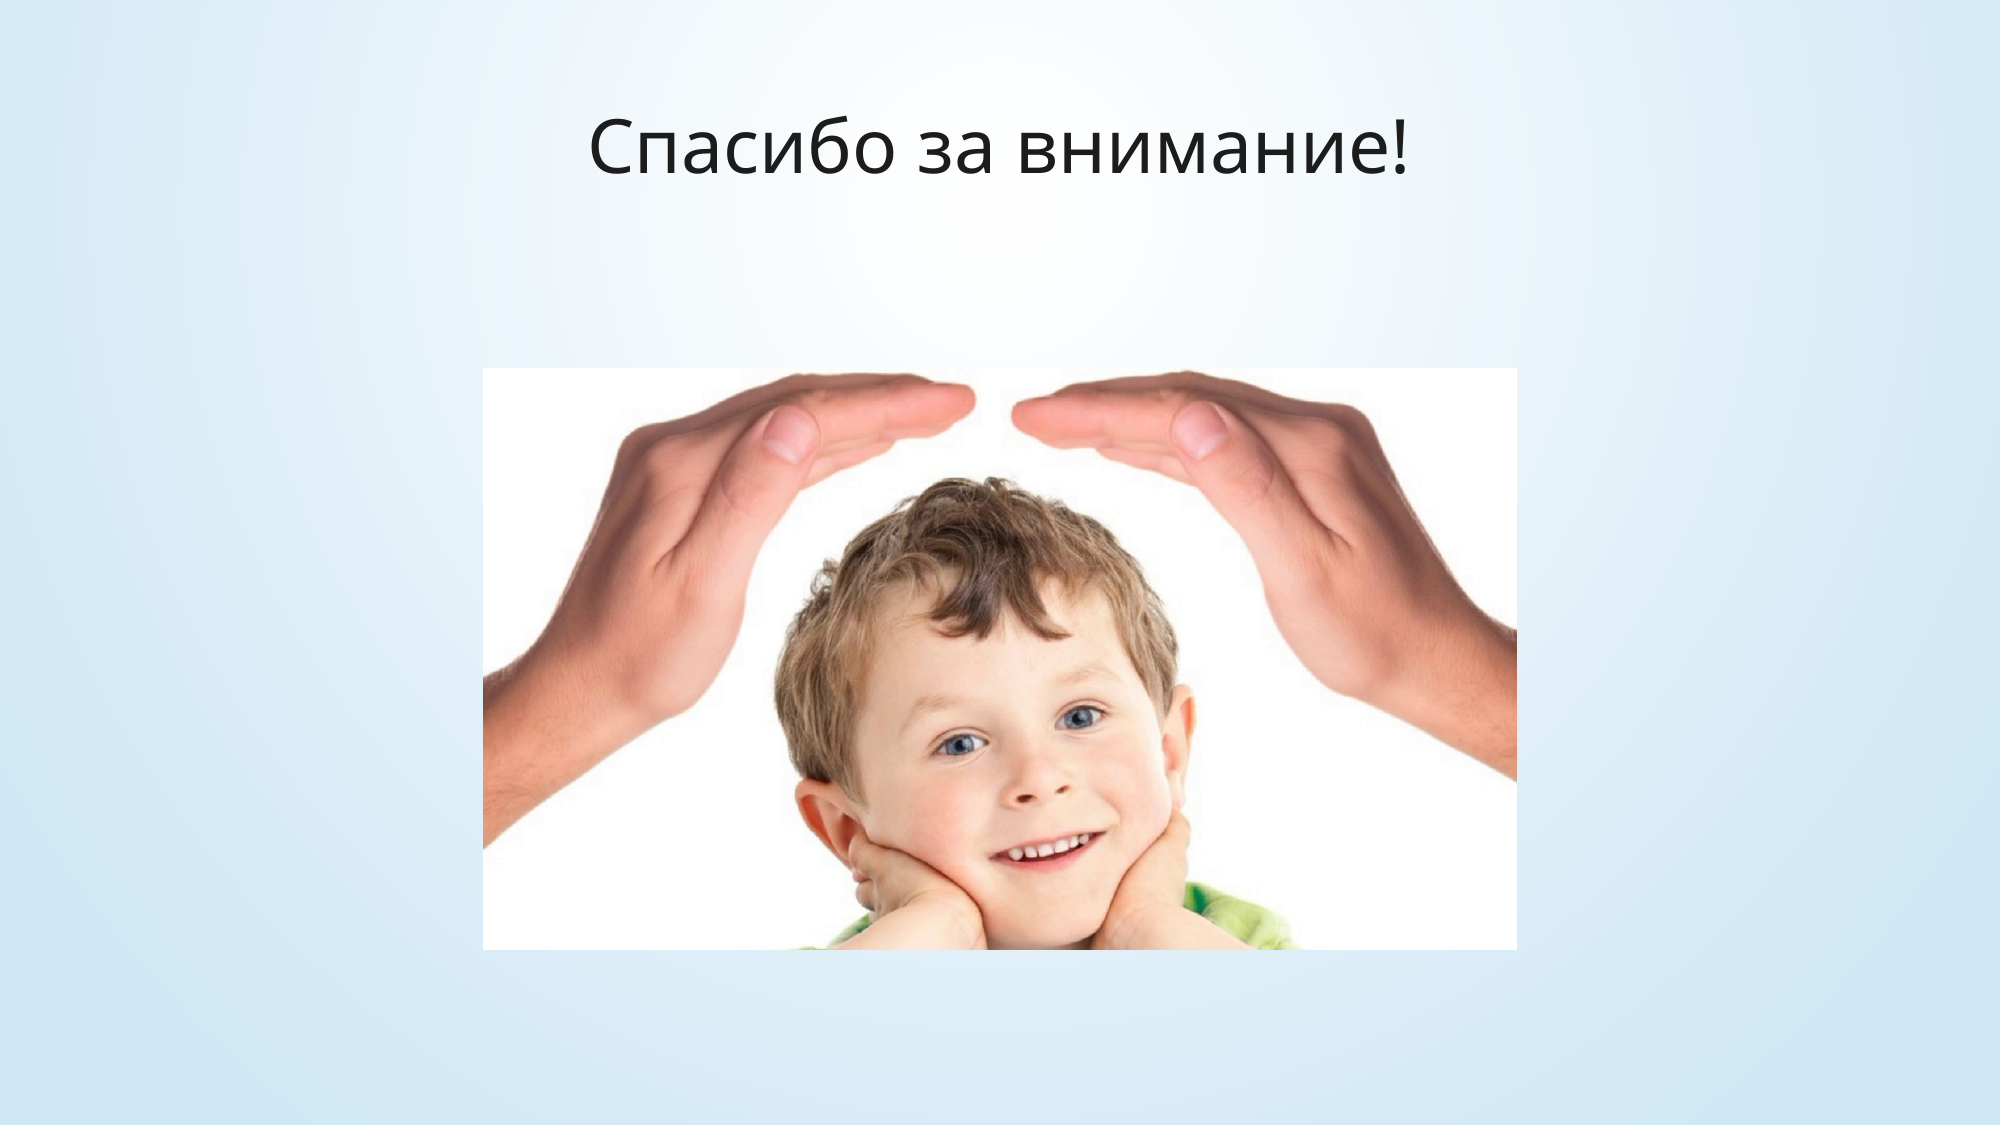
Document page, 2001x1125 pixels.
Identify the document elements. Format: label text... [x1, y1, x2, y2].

title Спасибо за внимание! [187, 101, 1813, 344]
picture [0, 0, 2000, 1125]
